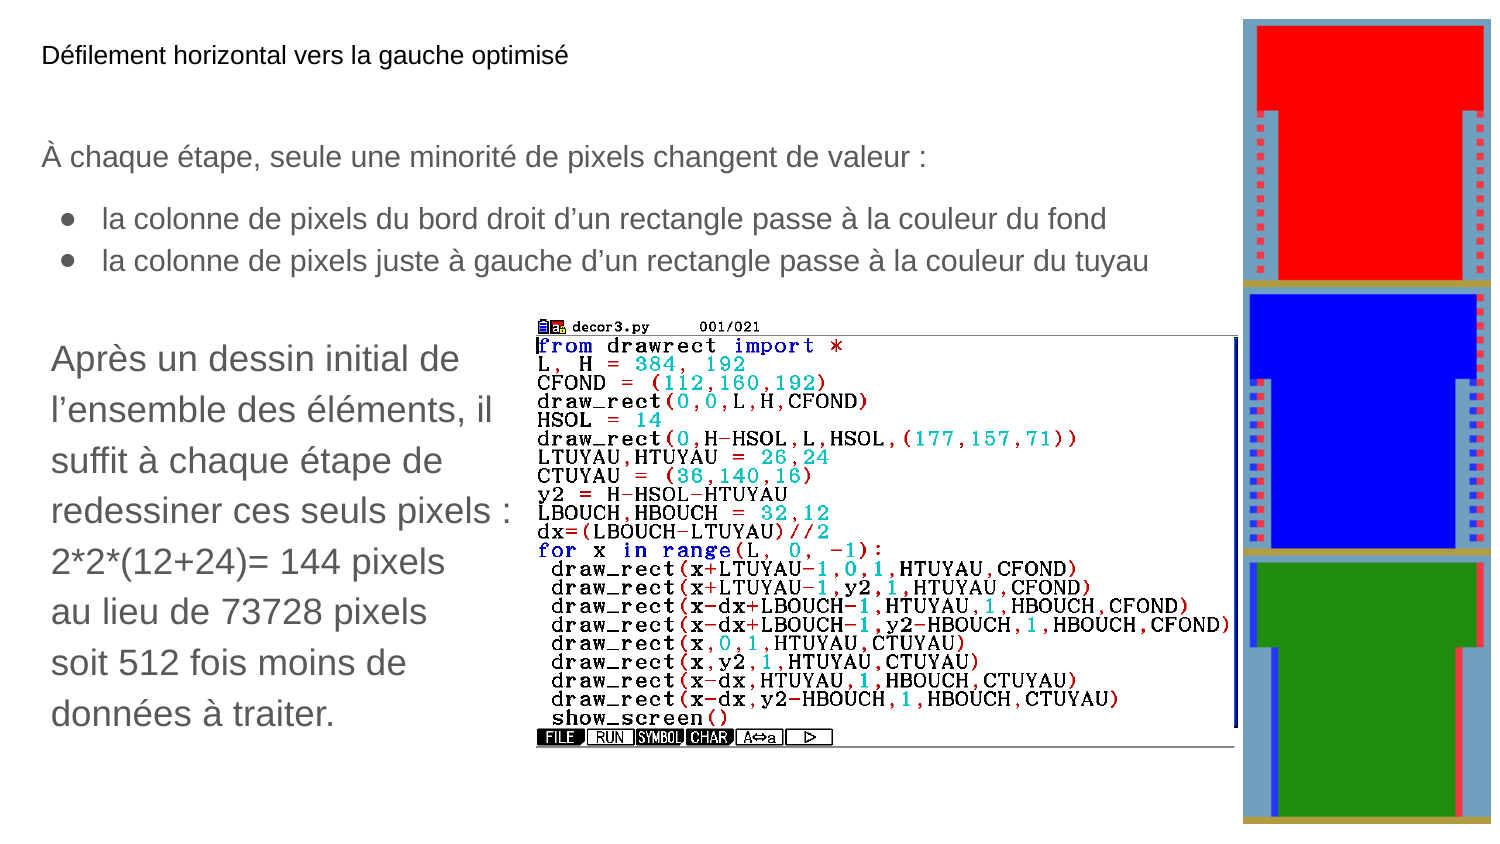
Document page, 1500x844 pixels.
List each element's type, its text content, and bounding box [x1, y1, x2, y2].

list Après un dessin initial de l’ensemble des éléments, il suffit à chaque étape de redessiner ces seuls pixels : 2*2*(12+24)= 144 pixels au lieu de 73728 pixels soit 512 fois moins de données à traiter. [35, 313, 537, 752]
title Défilement horizontal vers la gauche optimisé [26, 23, 1243, 117]
list À chaque étape, seule une minorité de pixels changent de valeur : la colonne de pixels du bord droit d’un rectangle passe à la couleur du fond la colonne de pixels juste à gauche d’un rectangle passe à la couleur du tuyau [26, 116, 1238, 337]
picture [537, 318, 1238, 746]
picture [1243, 19, 1491, 824]
